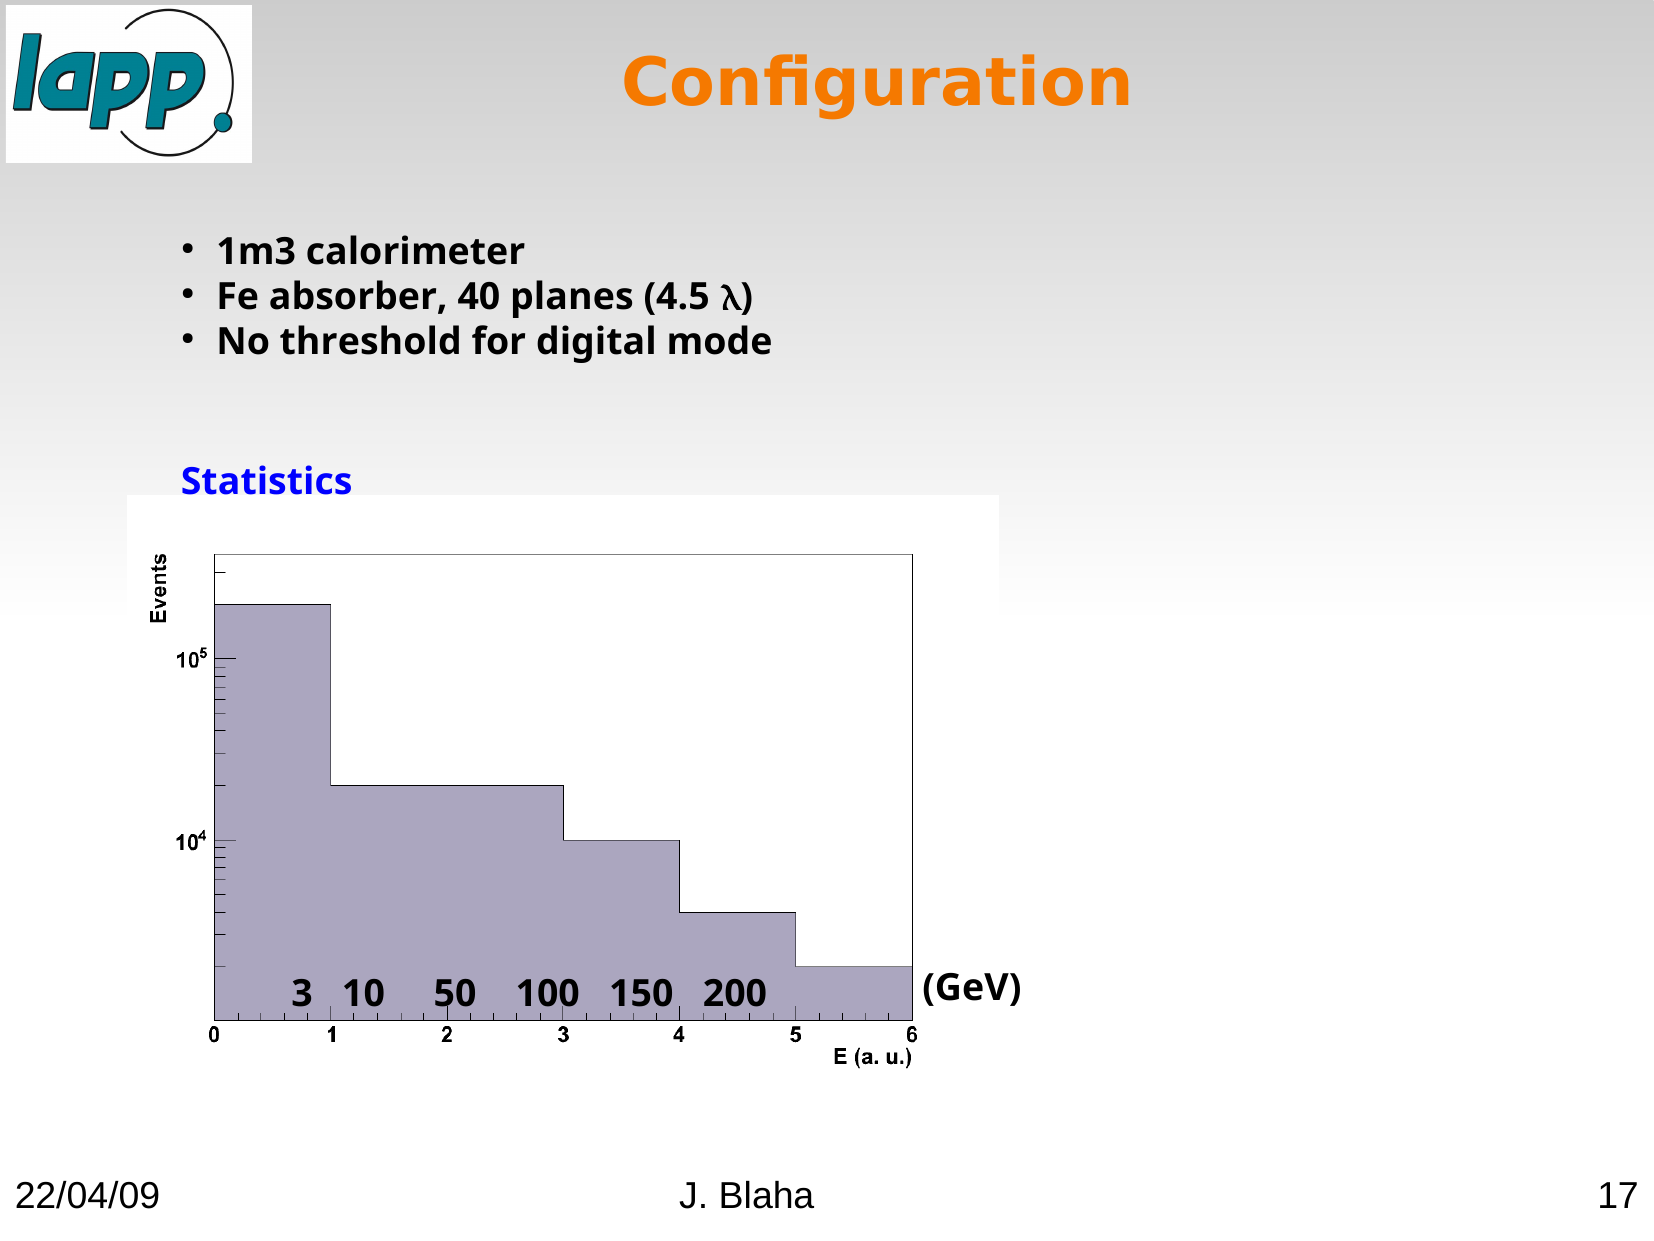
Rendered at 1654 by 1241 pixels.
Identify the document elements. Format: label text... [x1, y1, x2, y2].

picture [127, 495, 999, 1079]
text_box Statistics [166, 449, 534, 510]
picture [5, 5, 252, 163]
title Configuration [148, 8, 1654, 157]
text_box 3 [1574, 1167, 1654, 1241]
text_box J. Blaha [653, 1167, 1000, 1241]
text_box (GeV) [907, 955, 1058, 1016]
text_box 3 10 50 100 150 200 [276, 961, 905, 1022]
text_box 22/04/09 [0, 1167, 177, 1241]
text_box 1m3 calorimeter Fe absorber, 40 planes (4.5 ) No threshold for digital mode [130, 219, 881, 370]
